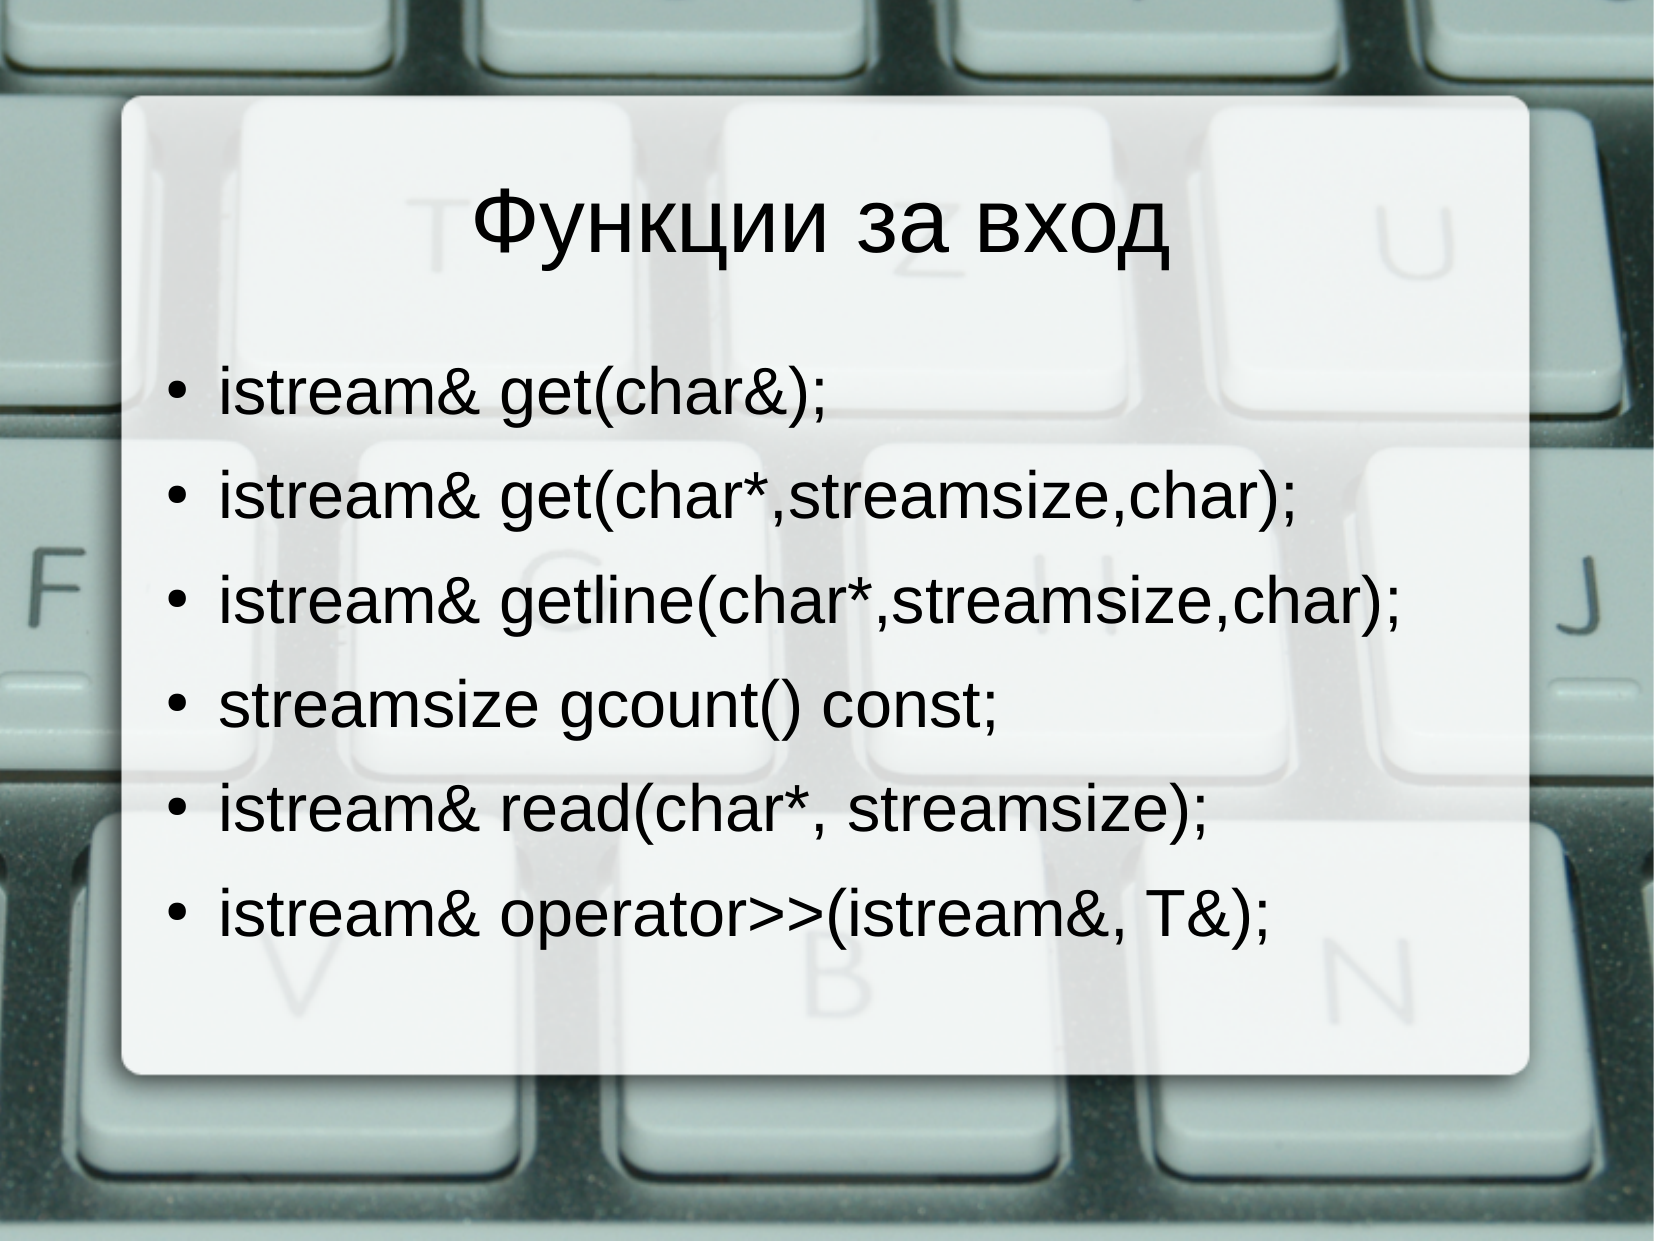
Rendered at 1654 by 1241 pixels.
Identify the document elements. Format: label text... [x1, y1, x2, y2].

picture [0, 0, 1654, 1241]
title Функции за вход [135, 117, 1506, 325]
list istream& get(char&); istream& get(char*,streamsize,char); istream& getline(char*,streamsize,char); streamsize gcount() const; istream& read(char*, streamsize); istream& operator>>(istream&, T&); [147, 354, 1506, 1074]
